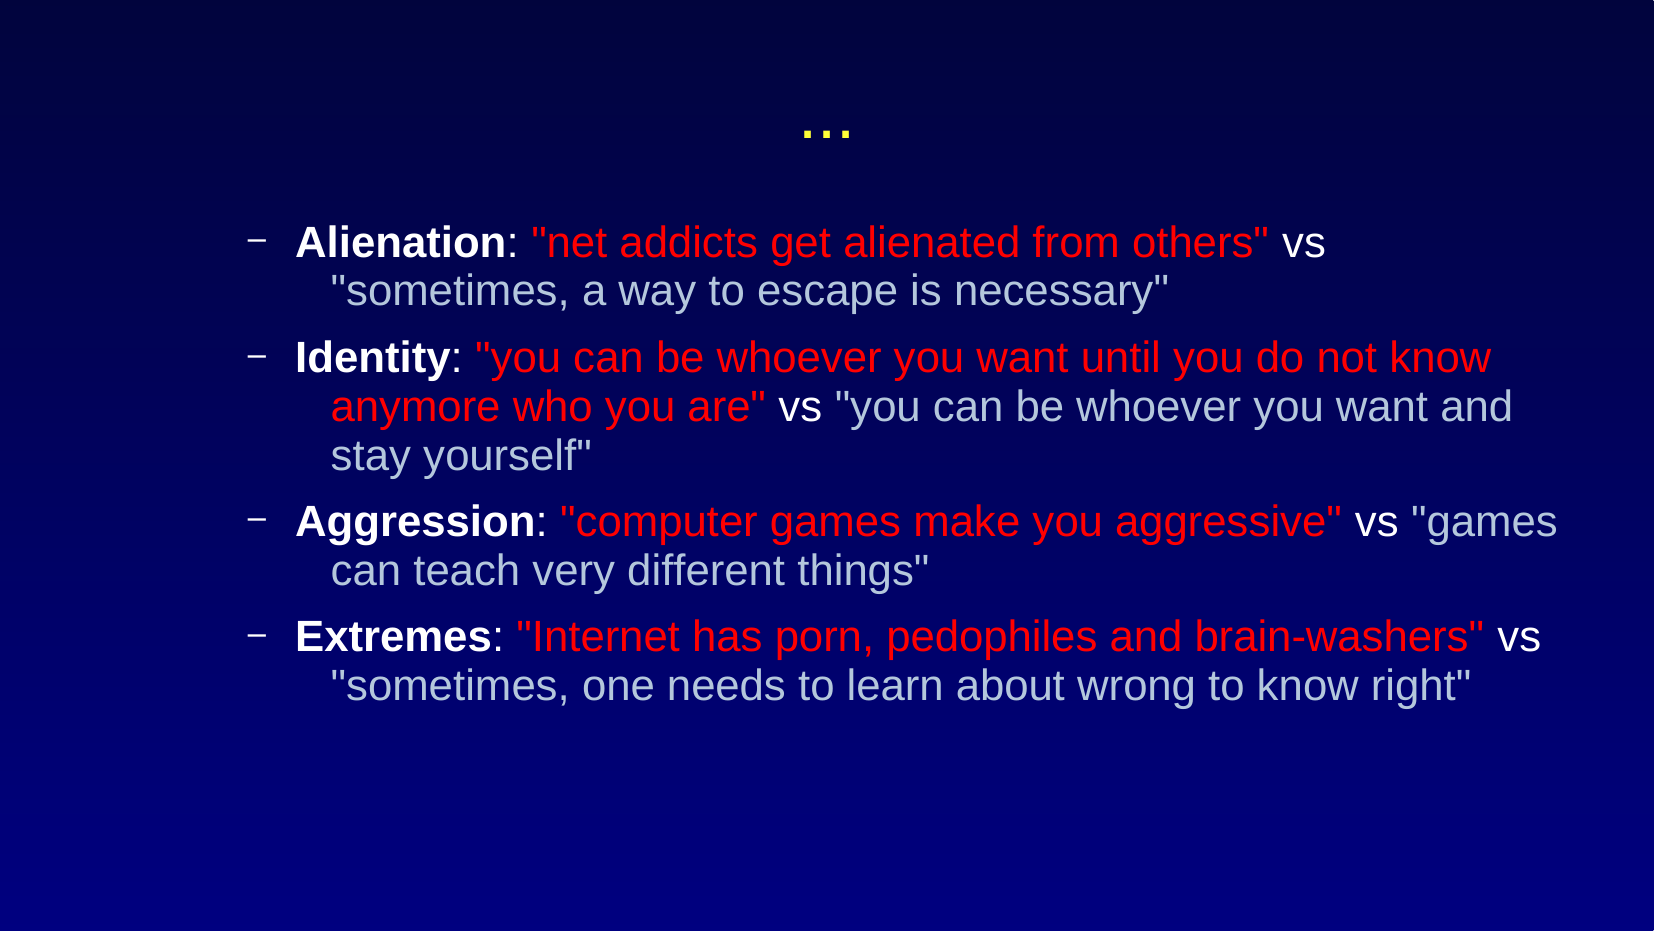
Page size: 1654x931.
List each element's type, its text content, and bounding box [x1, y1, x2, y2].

title ... [82, 37, 1571, 193]
list Alienation: "net addicts get alienated from others" vs "sometimes, a way to escape is necessary" Identity: "you can be whoever you want until you do not know anymore who you are" vs "you can be whoever you want and stay yourself" Aggression: "computer games make you aggressive" vs "games can teach very different things" Extremes: "Internet has porn, pedophiles and brain-washers" vs "sometimes, one needs to learn about wrong to know right" [82, 217, 1571, 758]
